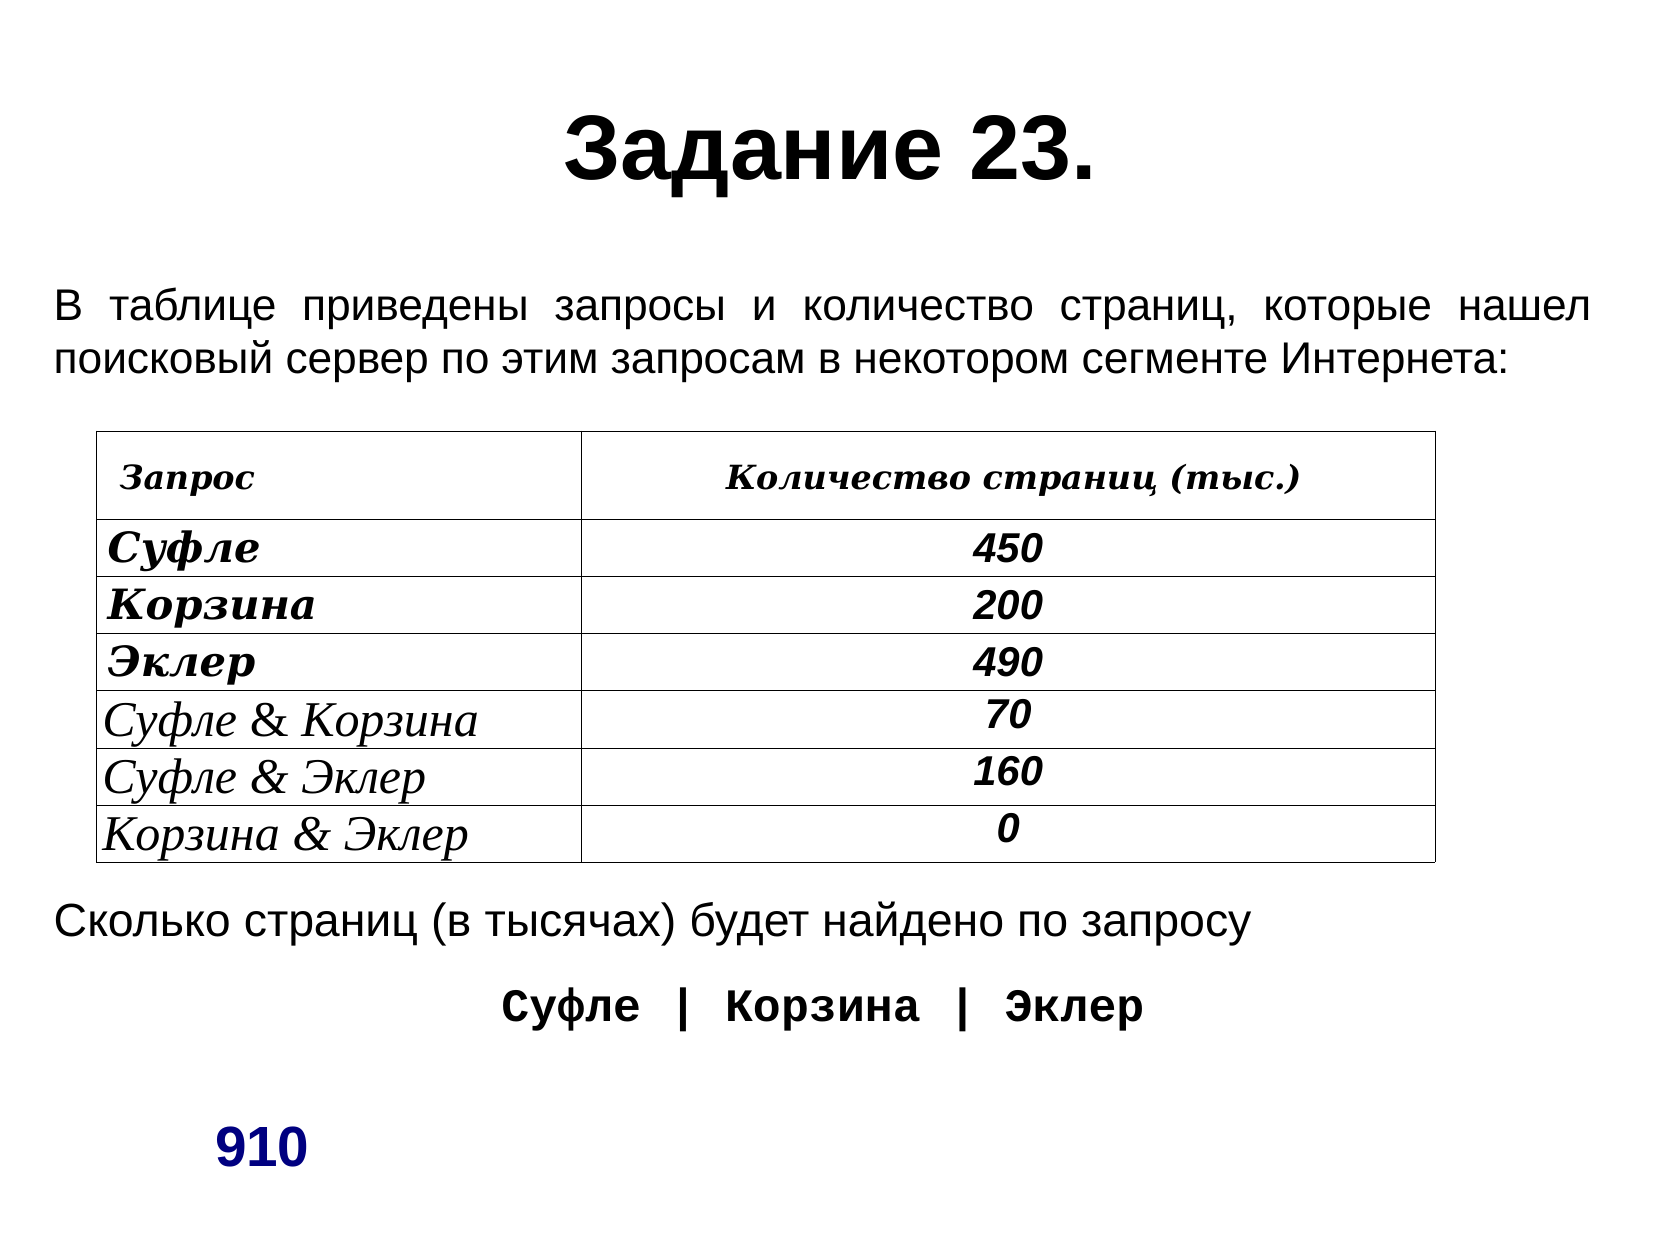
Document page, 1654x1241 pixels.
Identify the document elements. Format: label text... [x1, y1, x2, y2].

table_cell Суфле [97, 520, 581, 576]
table_cell Эклер [97, 634, 581, 690]
table_cell 200 [582, 577, 1435, 633]
title Задание 23. [82, 68, 1571, 268]
table_cell Корзина & Эклер [97, 806, 581, 862]
table_header Количество страниц (тыс.) [582, 432, 1435, 519]
list В таблице приведены запросы и количество страниц, которые нашел поисковый сервер по этим запросам в некотором сегменте Интернета: Сколько страниц (в тысячах) будет найдено по запросу Суфле | Корзина | Эклер 910 [38, 268, 1609, 1194]
table_cell Суфле & Эклер [97, 749, 581, 805]
table_cell 0 [582, 806, 1435, 862]
table_cell Корзина [97, 577, 581, 633]
table_cell 490 [582, 634, 1435, 690]
table_header Запрос [97, 432, 581, 519]
table_cell Суфле & Корзина [97, 691, 581, 748]
table_cell 70 [582, 691, 1435, 748]
table_cell 450 [582, 520, 1435, 576]
table_cell 160 [582, 749, 1435, 805]
